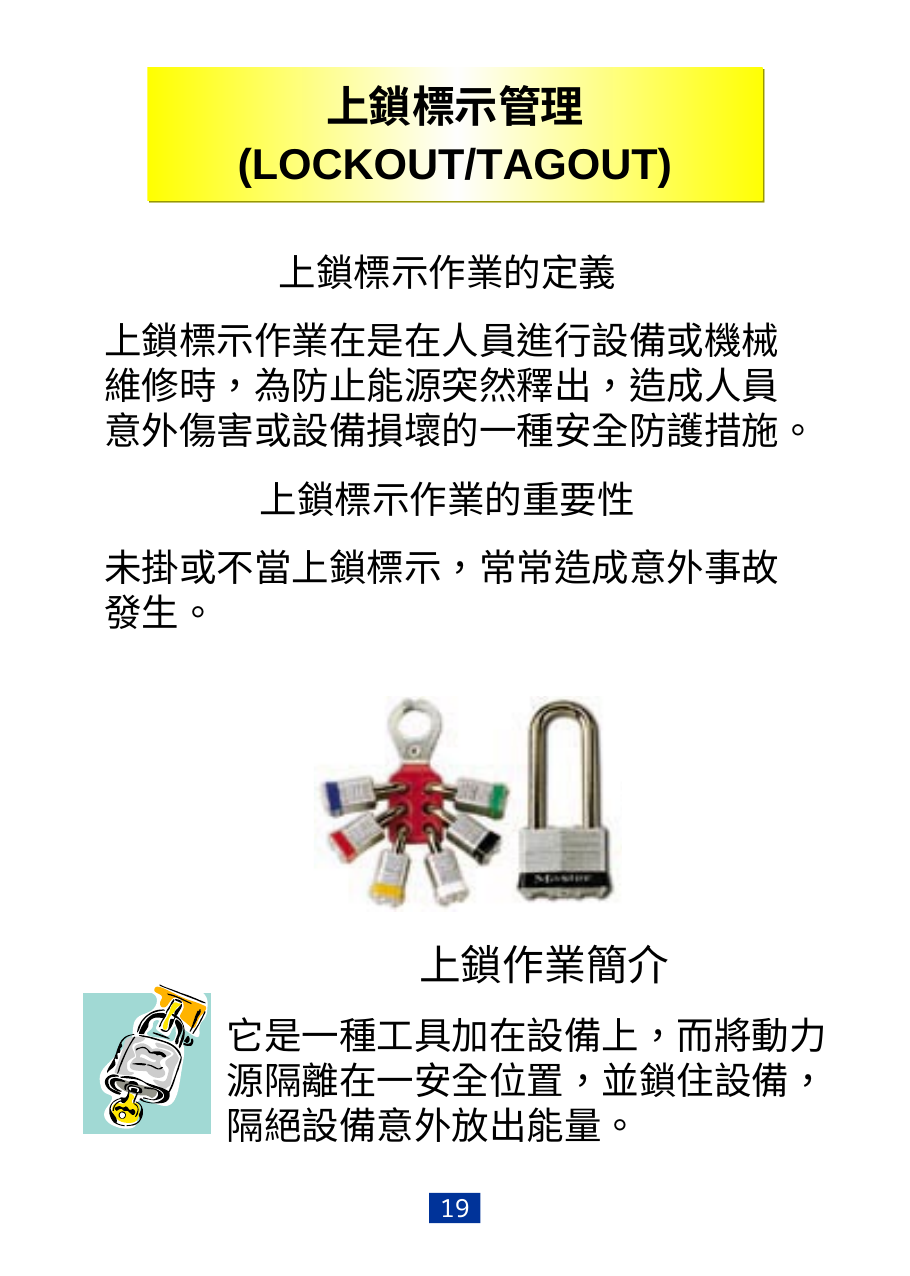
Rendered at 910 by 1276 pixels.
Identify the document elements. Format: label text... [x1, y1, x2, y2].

picture [313, 696, 622, 912]
picture [83, 979, 214, 1136]
text_box 上鎖標示管理 (LOCKOUT/TAGOUT) [147, 67, 763, 201]
text_box 上鎖作業簡介 它是一種工具加在設備上，而將動力源隔離在一安全位置，並鎖住設備，隔絕設備意外放出能量。 [211, 931, 878, 1156]
text_box 上鎖標示作業的定義 上鎖標示作業在是在人員進行設備或機械維修時，為防止能源突然釋出，造成人員意外傷害或設備損壞的一種安全防護措施。 上鎖標示作業的重要性 未掛或不當上鎖標示，常常造成意外事故發生。 [88, 241, 806, 642]
text_box 19 [429, 1192, 481, 1224]
